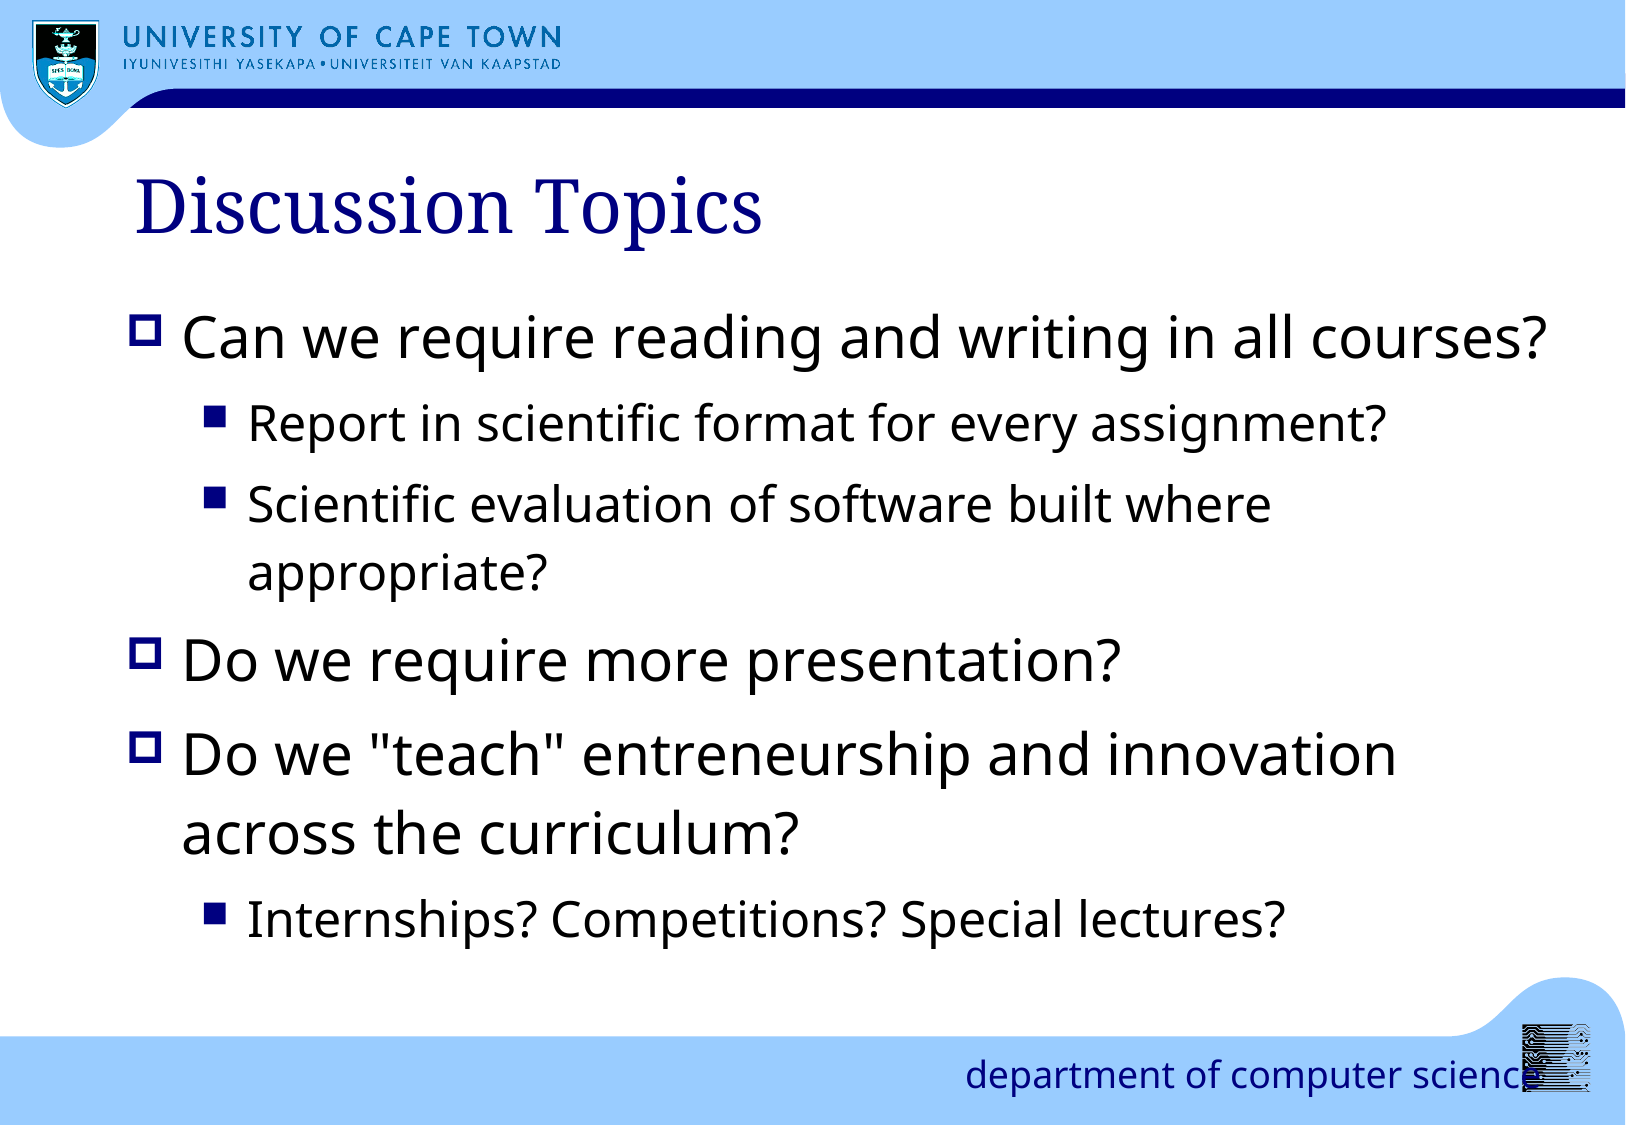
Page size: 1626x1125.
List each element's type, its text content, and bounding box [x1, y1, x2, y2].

picture [120, 23, 563, 71]
picture [1522, 1024, 1591, 1092]
title Discussion Topics [134, 140, 1571, 268]
list Can we require reading and writing in all courses? Report in scientific format for every assignment? Scientific evaluation of software built where appropriate? Do we require more presentation? Do we "teach" entreneurship and innovation across the curriculum? Internships? Competitions? Special lectures? [125, 296, 1570, 1039]
picture [1526, 1070, 1536, 1076]
picture [32, 20, 100, 109]
